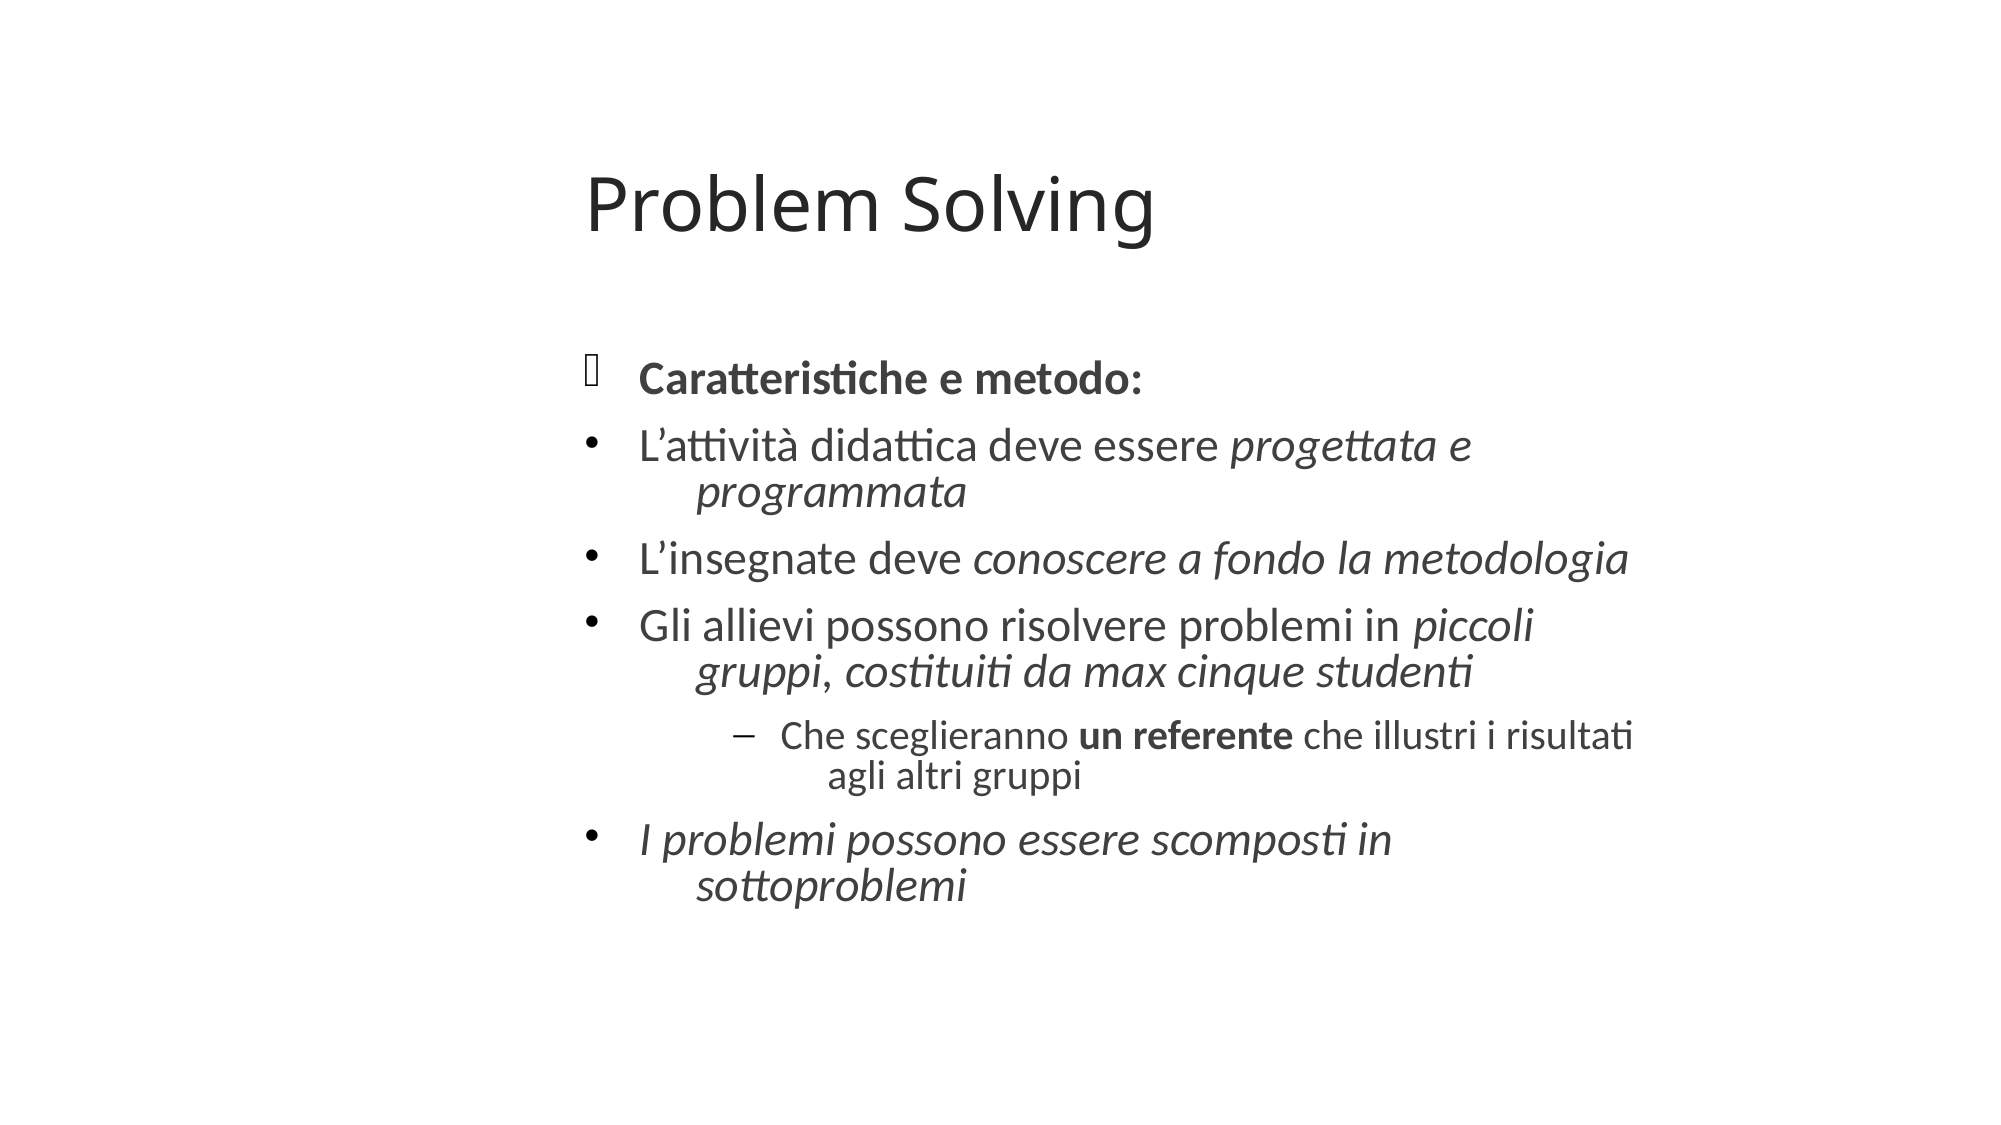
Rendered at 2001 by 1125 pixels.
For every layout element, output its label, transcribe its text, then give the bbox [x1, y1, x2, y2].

list Caratteristiche e metodo: L’attività didattica deve essere progettata e programmata L’insegnate deve conoscere a fondo la metodologia Gli allievi possono risolvere problemi in piccoli gruppi, costituiti da max cinque studenti Che sceglieranno un referente che illustri i risultati agli altri gruppi I problemi possono essere scomposti in sottoproblemi [568, 350, 1651, 970]
title Problem Solving [569, 102, 1651, 313]
